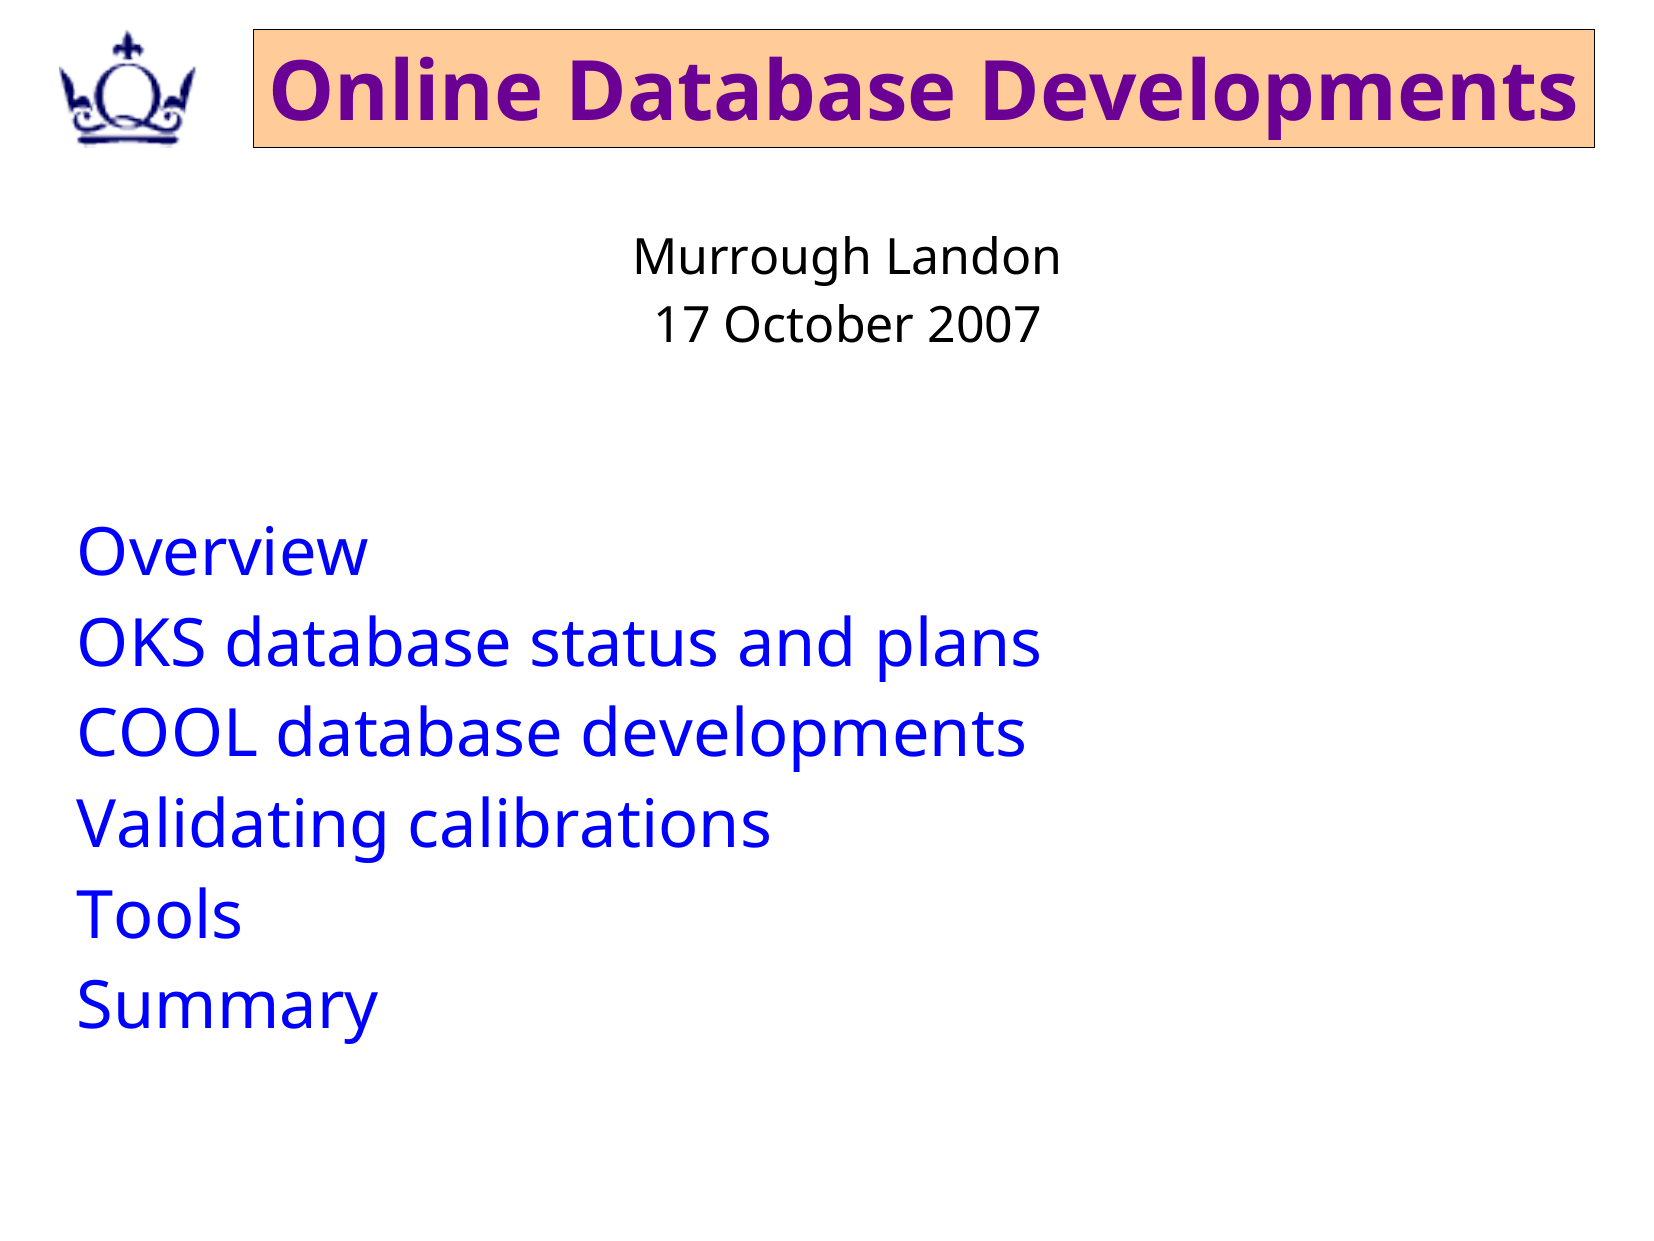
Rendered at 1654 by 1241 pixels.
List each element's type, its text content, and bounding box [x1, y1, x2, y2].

text_box Murrough Landon 17 October 2007 [476, 220, 1219, 361]
list Overview OKS database status and plans COOL database developments Validating calibrations Tools Summary [59, 503, 1595, 1127]
title Online Database Developments [253, 29, 1595, 148]
picture [59, 29, 200, 148]
